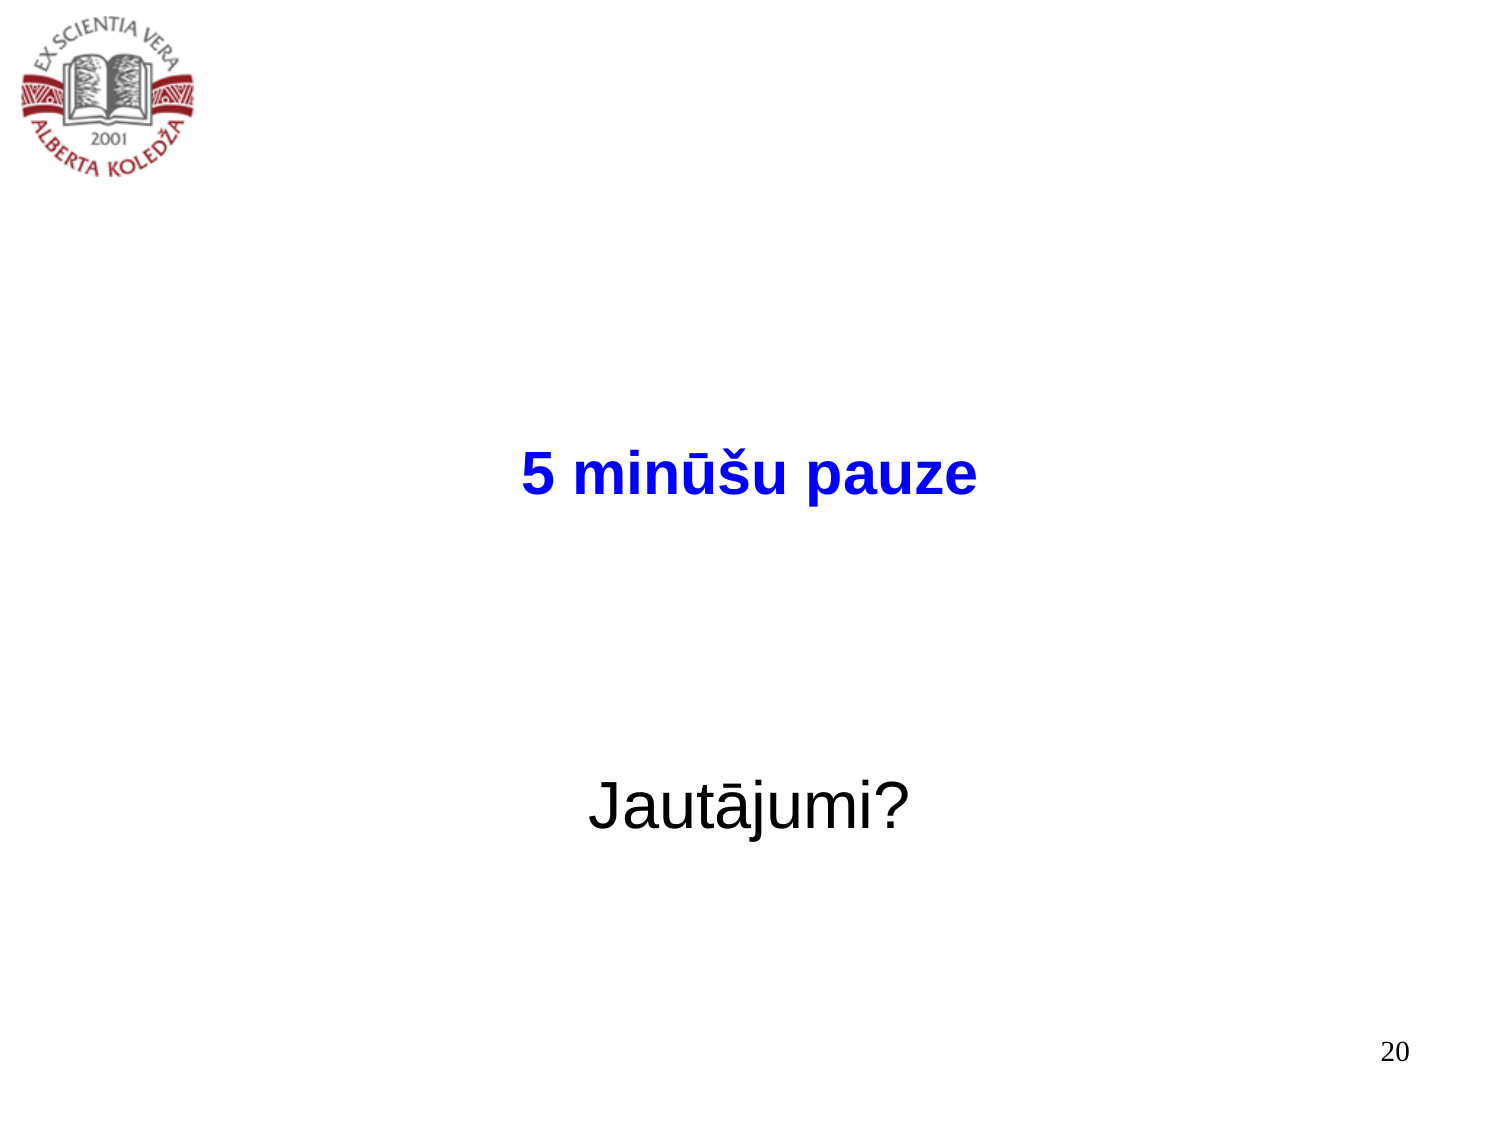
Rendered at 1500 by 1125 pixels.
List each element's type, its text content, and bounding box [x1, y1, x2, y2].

title 5 minūšu pauze [112, 349, 1388, 591]
picture [21, 16, 194, 177]
text_box <skaitlis> [1074, 1024, 1426, 1103]
text_box Jautājumi? [225, 637, 1276, 926]
